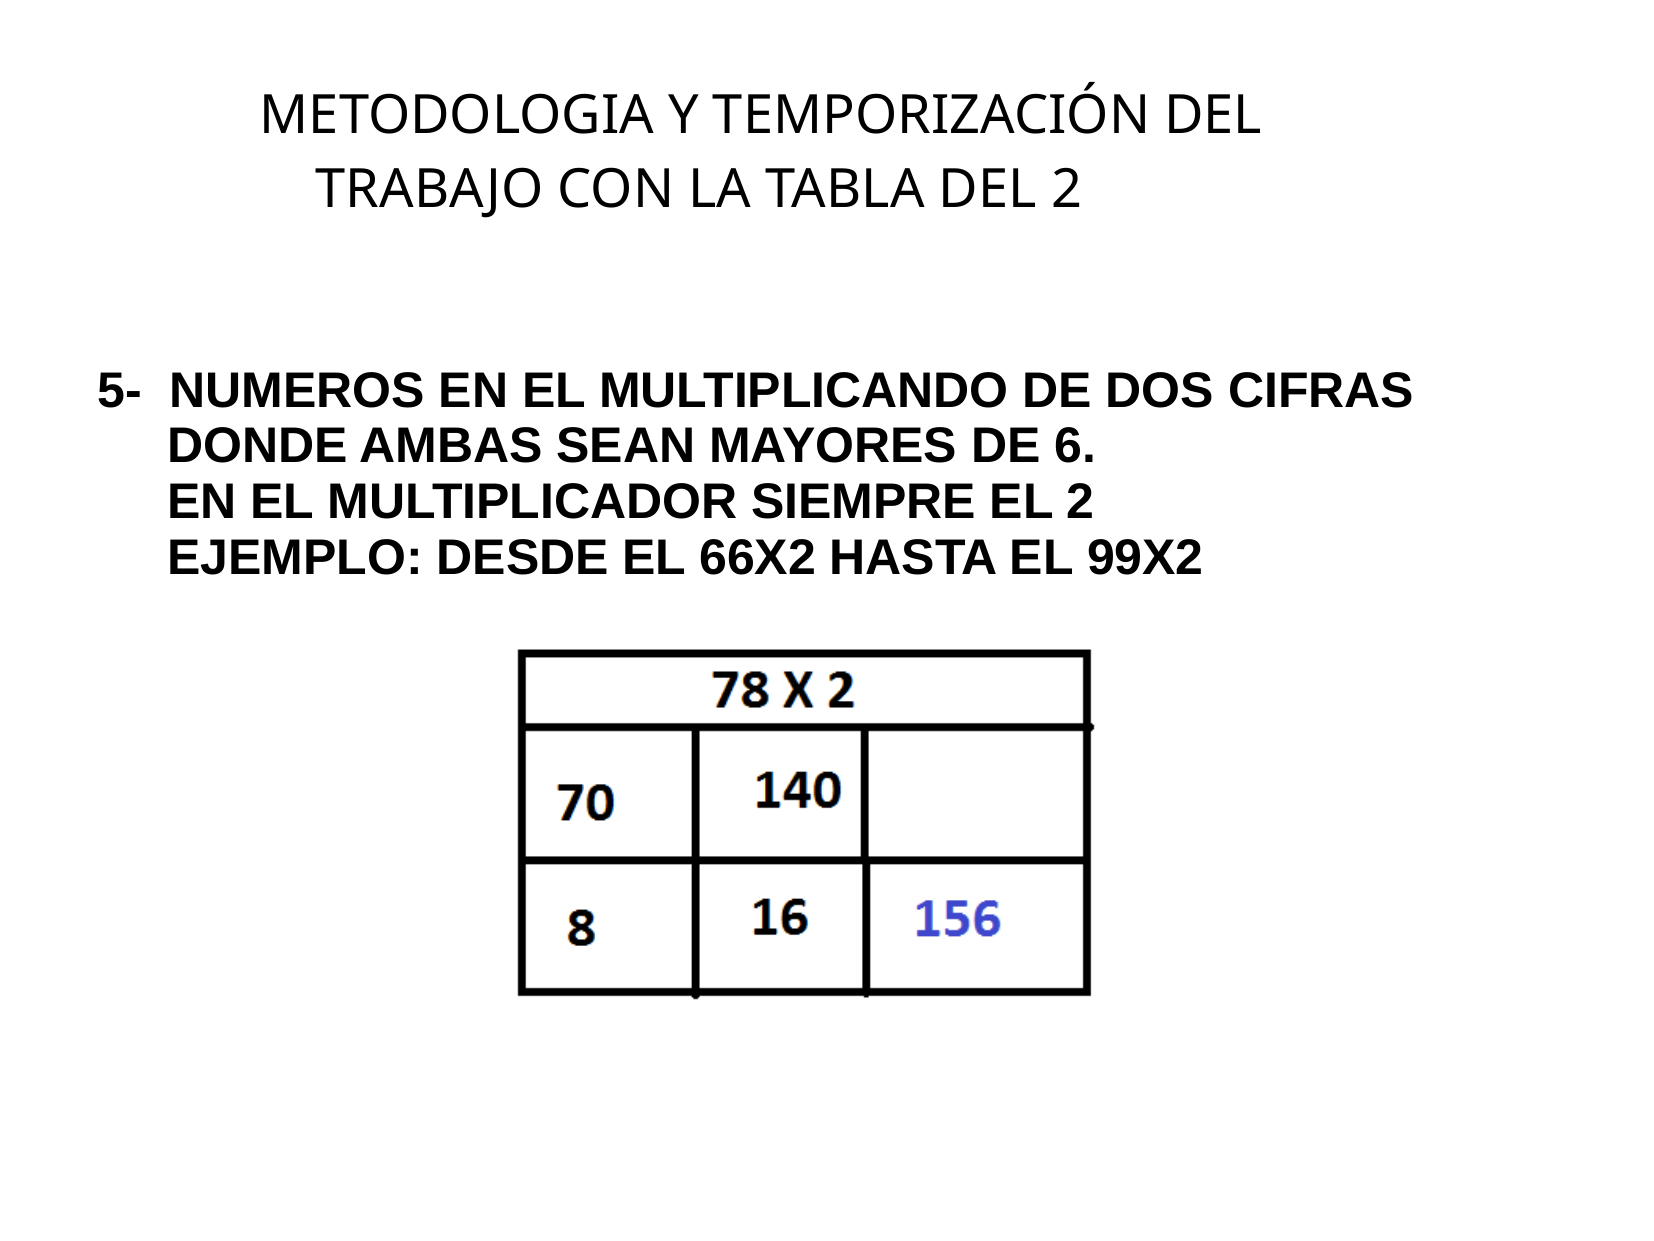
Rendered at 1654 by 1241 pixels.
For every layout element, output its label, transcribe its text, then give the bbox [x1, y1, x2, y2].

text_box METODOLOGIA Y TEMPORIZACIÓN DEL TRABAJO CON LA TABLA DEL 2 [244, 67, 1334, 229]
text_box 5- NUMEROS EN EL MULTIPLICANDO DE DOS CIFRAS DONDE AMBAS SEAN MAYORES DE 6. EN EL MULTIPLICADOR SIEMPRE EL 2 EJEMPLO: DESDE EL 66X2 HASTA EL 99X2 [82, 354, 1629, 808]
picture [512, 642, 1099, 1004]
